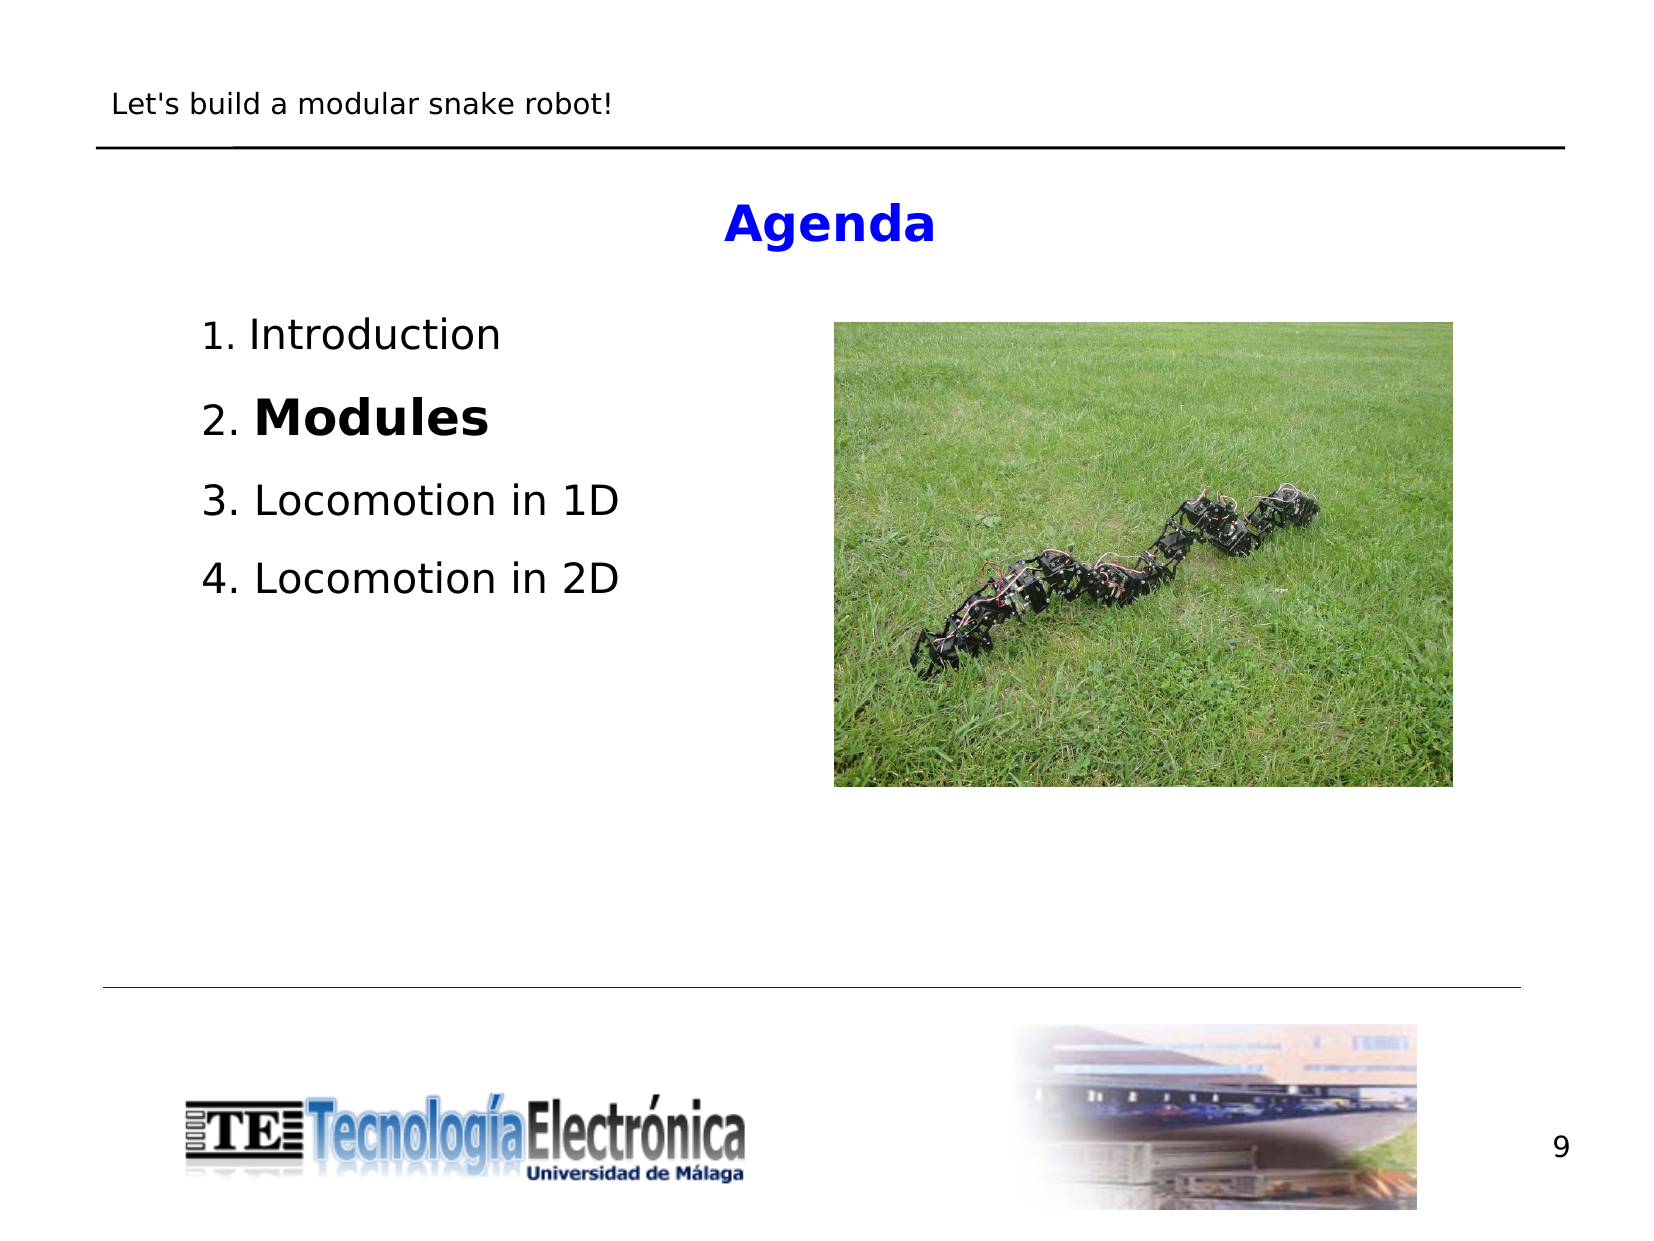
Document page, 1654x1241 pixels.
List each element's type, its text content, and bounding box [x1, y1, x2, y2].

text_box Introduction Modules Locomotion in 1D Locomotion in 2D [186, 303, 636, 611]
text_box Let's build a modular snake robot! [96, 79, 630, 129]
picture [834, 322, 1453, 787]
text_box Agenda [709, 187, 953, 261]
picture [173, 1024, 1417, 1210]
